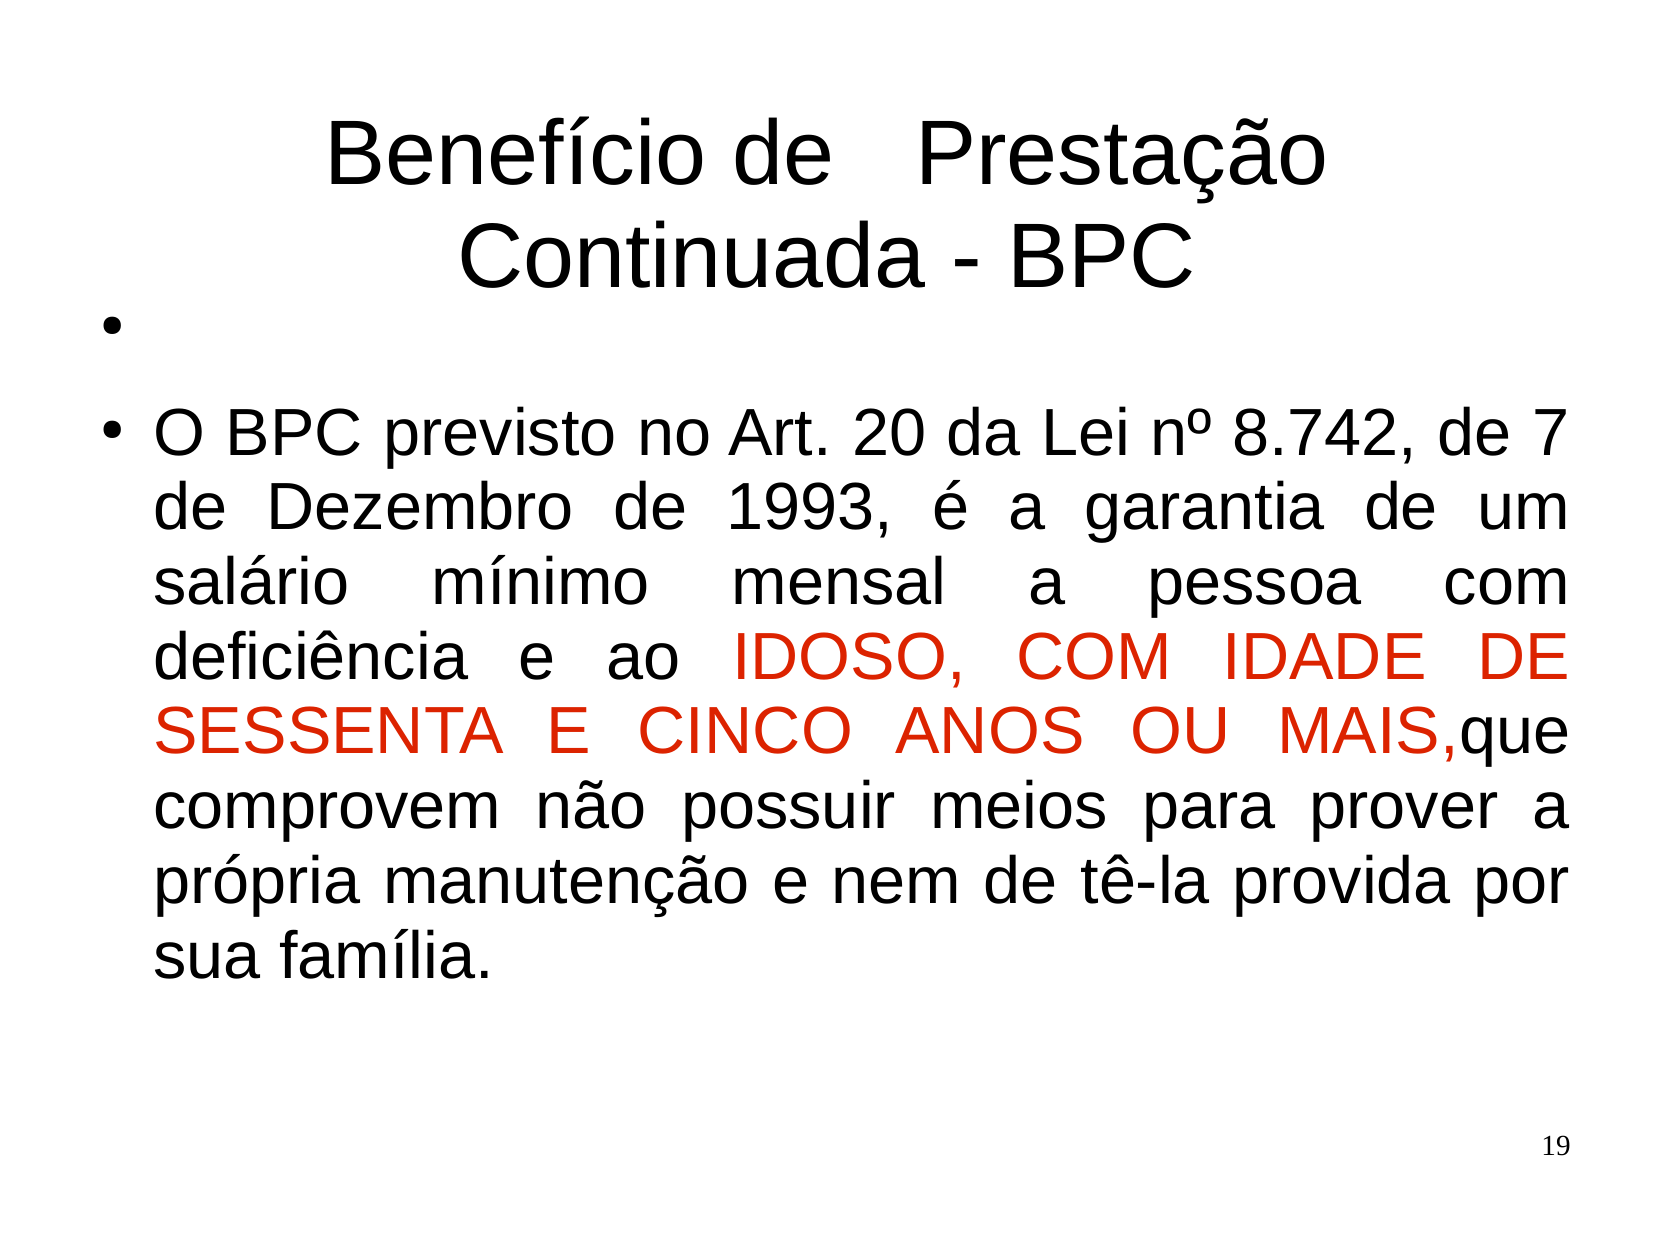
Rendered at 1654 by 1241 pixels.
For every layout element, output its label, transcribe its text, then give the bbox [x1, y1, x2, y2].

title Benefício de Prestação Continuada - BPC [82, 0, 1571, 290]
list O BPC previsto no Art. 20 da Lei nº 8.742, de 7 de Dezembro de 1993, é a garantia de um salário mínimo mensal a pessoa com deficiência e ao IDOSO, COM IDADE DE SESSENTA E CINCO ANOS OU MAIS,que comprovem não possuir meios para prover a própria manutenção e nem de tê-la provida por sua família. [82, 290, 1571, 1010]
